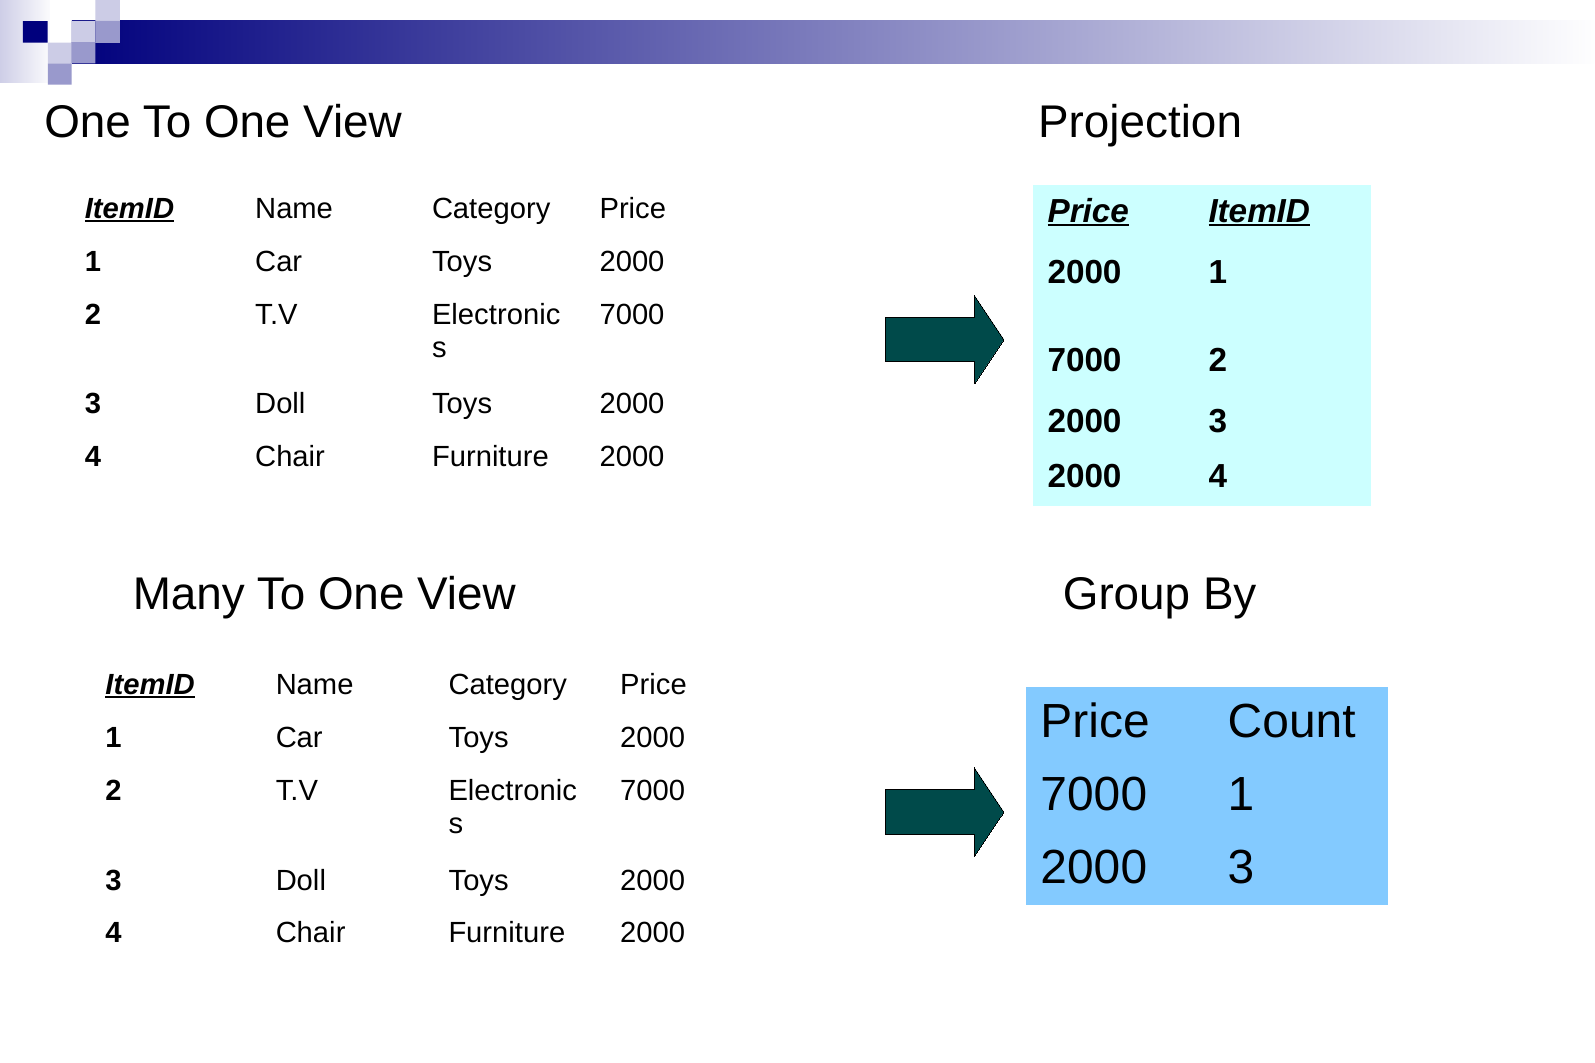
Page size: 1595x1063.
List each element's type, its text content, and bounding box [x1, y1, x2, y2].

table_cell Chair [261, 909, 434, 962]
table_cell Electronics [417, 290, 585, 380]
text_box [885, 295, 1004, 384]
table_header ItemID [91, 660, 261, 713]
table_cell 3 [70, 380, 240, 433]
table_cell Car [240, 237, 417, 290]
table_cell Toys [434, 856, 605, 909]
table_cell 2000 [585, 237, 833, 290]
table_cell T.V [261, 766, 434, 856]
table_header Category [434, 660, 605, 713]
table_cell Electronics [434, 766, 605, 856]
table_cell 2000 [605, 909, 853, 962]
table_cell Chair [240, 433, 417, 486]
table_cell 7000 [585, 290, 833, 380]
table_cell 2 [91, 766, 261, 856]
table_header Price [1026, 687, 1213, 760]
table_cell 3 [91, 856, 261, 909]
table_cell 1 [1194, 246, 1371, 333]
table_cell 7000 [1033, 333, 1194, 395]
table_cell Toys [417, 237, 585, 290]
table_cell 2000 [1033, 395, 1194, 450]
table_cell Toys [434, 713, 605, 766]
table_cell 4 [70, 433, 240, 486]
table_header Price [1033, 185, 1194, 246]
table_cell Car [261, 713, 434, 766]
table_cell 4 [1194, 450, 1371, 506]
table_cell 2000 [605, 713, 853, 766]
text_box [885, 767, 1004, 857]
table_cell T.V [240, 290, 417, 380]
table_cell 2000 [585, 433, 833, 486]
table_header Name [240, 184, 417, 237]
table_cell 3 [1194, 395, 1371, 450]
table_cell 1 [1213, 760, 1388, 832]
table_cell Doll [240, 380, 417, 433]
table_cell Toys [417, 380, 585, 433]
table_cell 1 [70, 237, 240, 290]
table_cell Furniture [434, 909, 605, 962]
table_header Count [1213, 687, 1388, 760]
table_cell 2 [1194, 333, 1371, 395]
table_cell 1 [91, 713, 261, 766]
table_cell 2000 [605, 856, 853, 909]
table_cell Furniture [417, 433, 585, 486]
table_cell 2000 [585, 380, 833, 433]
table_cell 7000 [1026, 760, 1213, 832]
table_header Price [605, 660, 853, 713]
table_header Name [261, 660, 434, 713]
table_header Price [585, 184, 833, 237]
table_header ItemID [70, 184, 240, 237]
table_cell 2000 [1033, 246, 1194, 333]
table_cell 2000 [1033, 450, 1194, 506]
table_cell 4 [91, 909, 261, 962]
table_cell Doll [261, 856, 434, 909]
table_cell 2000 [1026, 832, 1213, 905]
text_box One To One View Projection [29, 88, 1447, 155]
text_box Many To One View Group By [118, 561, 1447, 628]
table_cell 7000 [605, 766, 853, 856]
table_cell 3 [1213, 832, 1388, 905]
table_cell 2 [70, 290, 240, 380]
table_header ItemID [1194, 185, 1371, 246]
table_header Category [417, 184, 585, 237]
